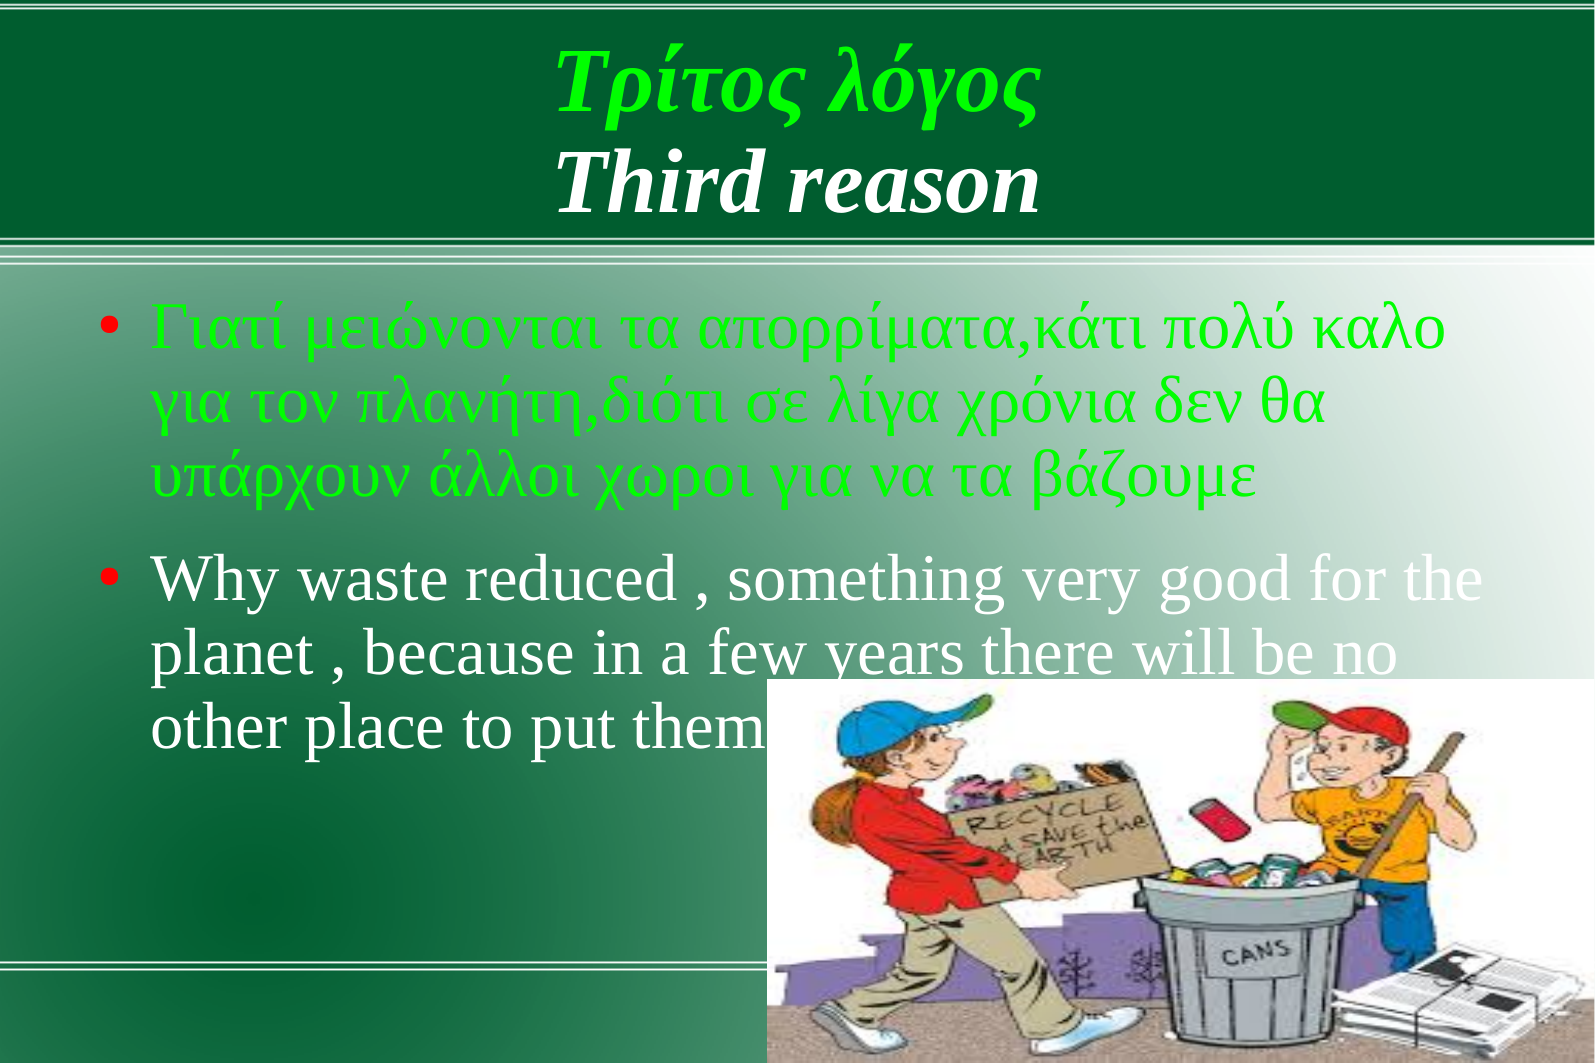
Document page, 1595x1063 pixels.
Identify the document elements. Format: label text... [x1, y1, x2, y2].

title Τρίτος λόγος Third reason [79, 29, 1515, 233]
picture [0, 0, 1595, 1063]
list Γιατί μειώνονται τα απορρίματα,κάτι πολύ καλο για τον πλανήτη,διότι σε λίγα χρόνια δεν θα υπάρχουν άλλοι χωροι για να τα βάζουμε Why waste reduced , something very good for the planet , because in a few years there will be no other place to put them [79, 289, 1515, 887]
